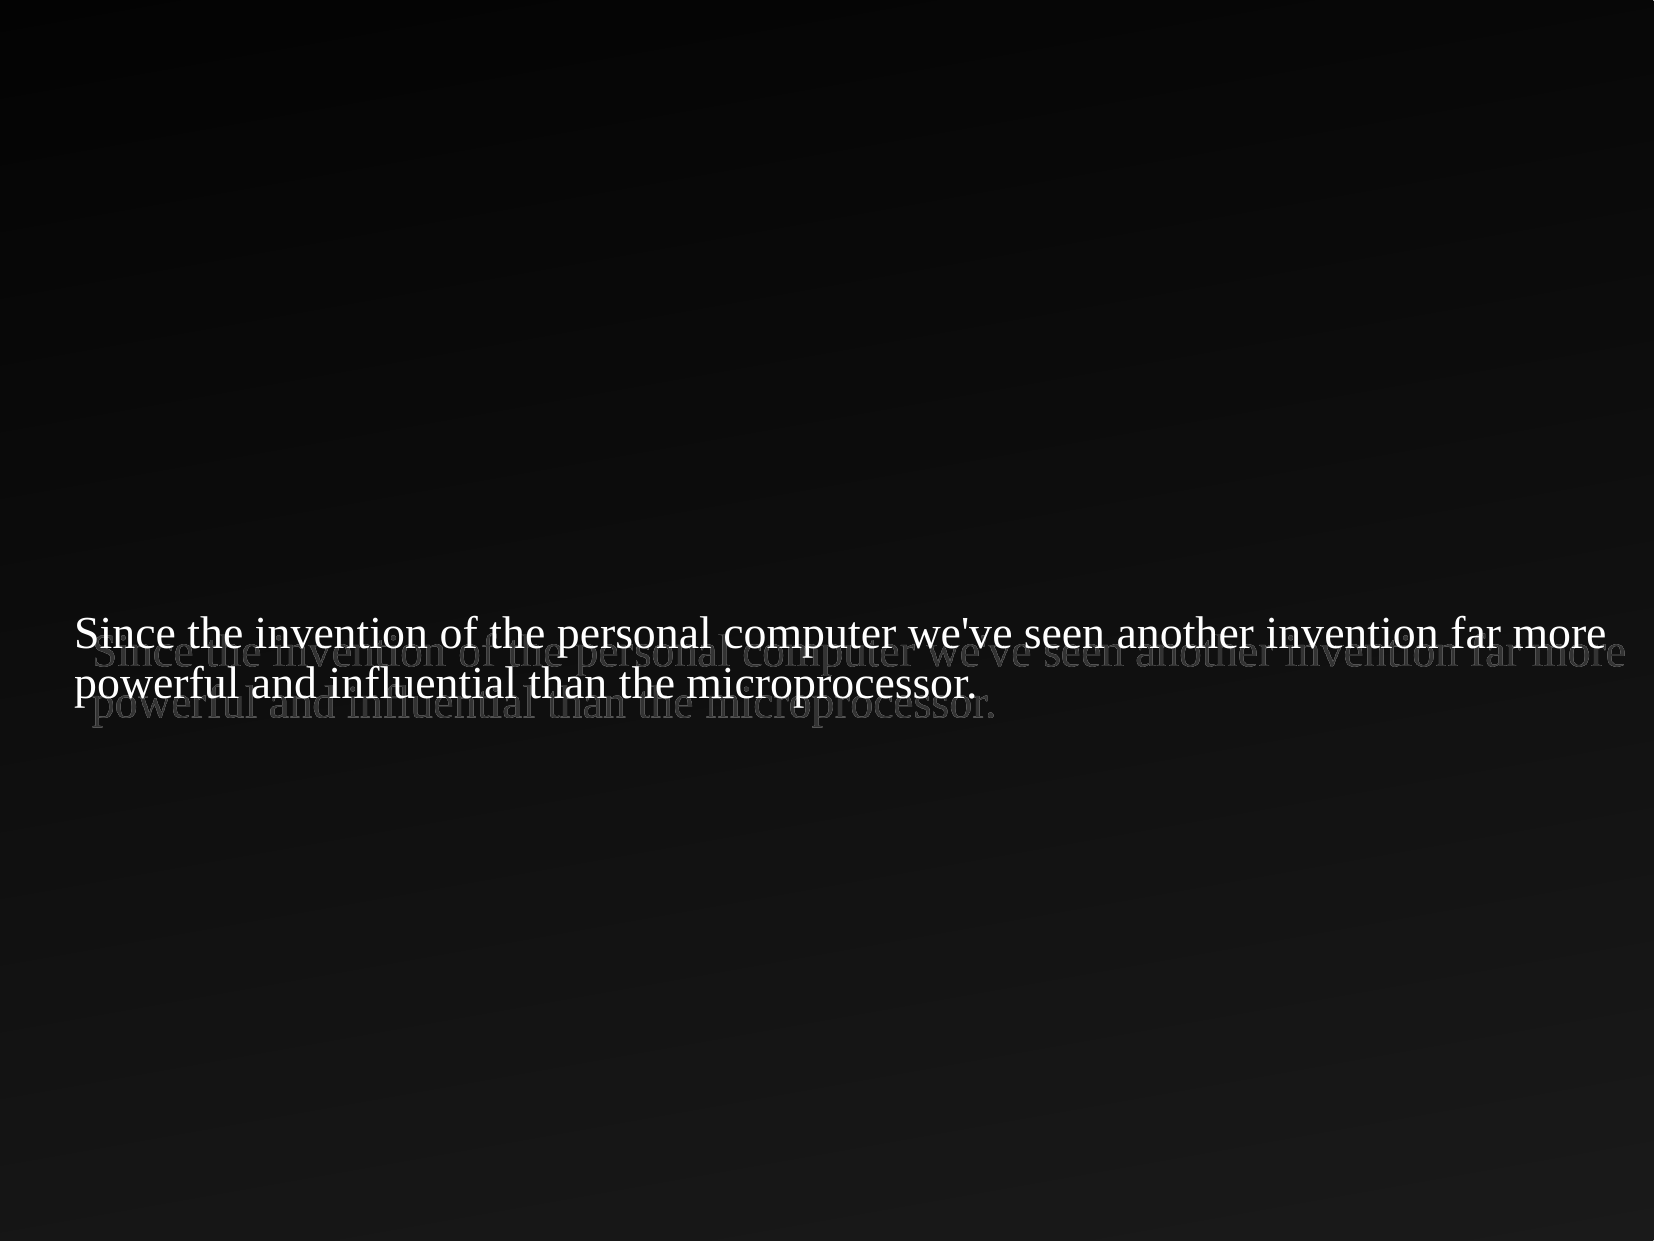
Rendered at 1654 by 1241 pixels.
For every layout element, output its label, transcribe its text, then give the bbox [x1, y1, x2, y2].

text_box Since the invention of the personal computer we've seen another invention far more powerful and influential than the microprocessor. [59, 600, 1623, 717]
